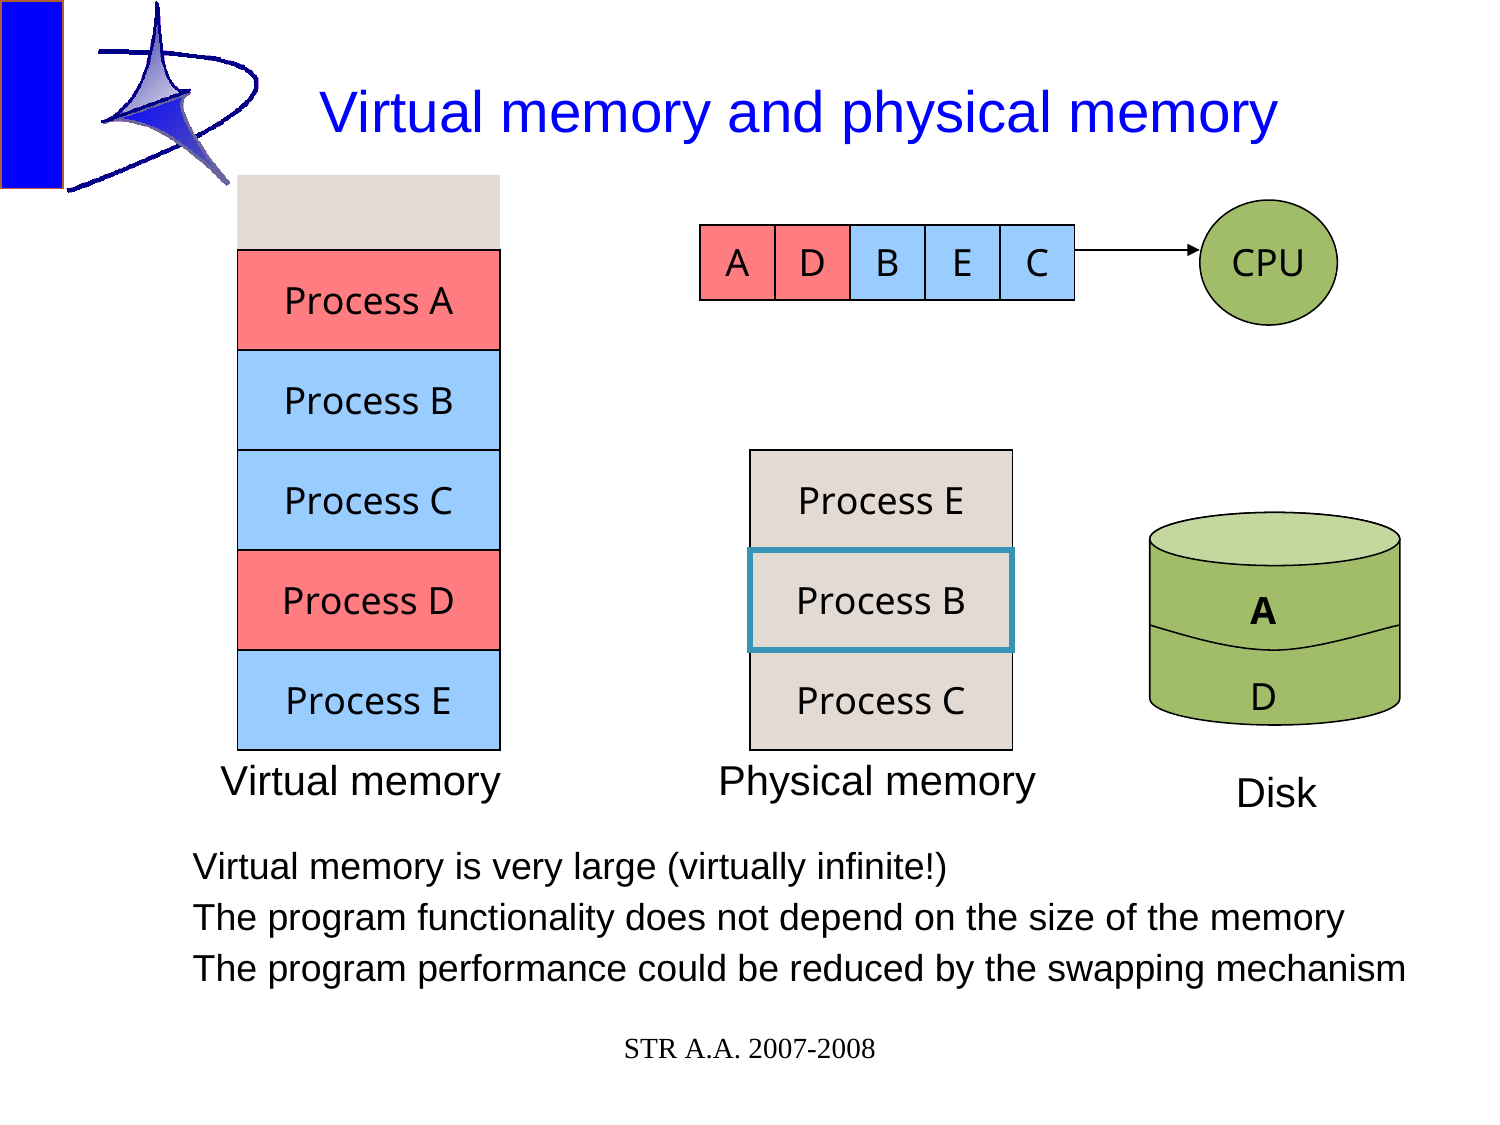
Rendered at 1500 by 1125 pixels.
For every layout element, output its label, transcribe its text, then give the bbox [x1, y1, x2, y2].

text_box E [925, 224, 1000, 300]
text_box Process B [237, 351, 500, 450]
text_box Disk [1221, 762, 1333, 825]
text_box Process E [749, 449, 1013, 549]
text_box D [774, 224, 850, 300]
text_box [237, 174, 500, 249]
text_box Process A [237, 249, 500, 351]
text_box Process D [237, 550, 500, 651]
text_box D [1234, 662, 1293, 729]
text_box C [1000, 224, 1075, 300]
text_box Process B [749, 549, 1013, 651]
text_box [1149, 626, 1400, 725]
text_box Physical memory [703, 750, 1052, 812]
text_box Virtual memory [205, 750, 517, 812]
text_box [1149, 541, 1400, 649]
text_box B [850, 224, 925, 300]
text_box CPU [1199, 200, 1338, 326]
text_box A [699, 224, 774, 300]
picture [62, 0, 263, 197]
list Virtual memory is very large (virtually infinite!) The program functionality does not depend on the size of the memory The program performance could be reduced by the swapping mechanism [174, 837, 1425, 1075]
text_box Process E [237, 651, 500, 750]
text_box Process C [237, 450, 500, 550]
title Virtual memory and physical memory [174, 61, 1425, 164]
text_box A [1235, 577, 1292, 644]
text_box Process C [749, 651, 1013, 750]
